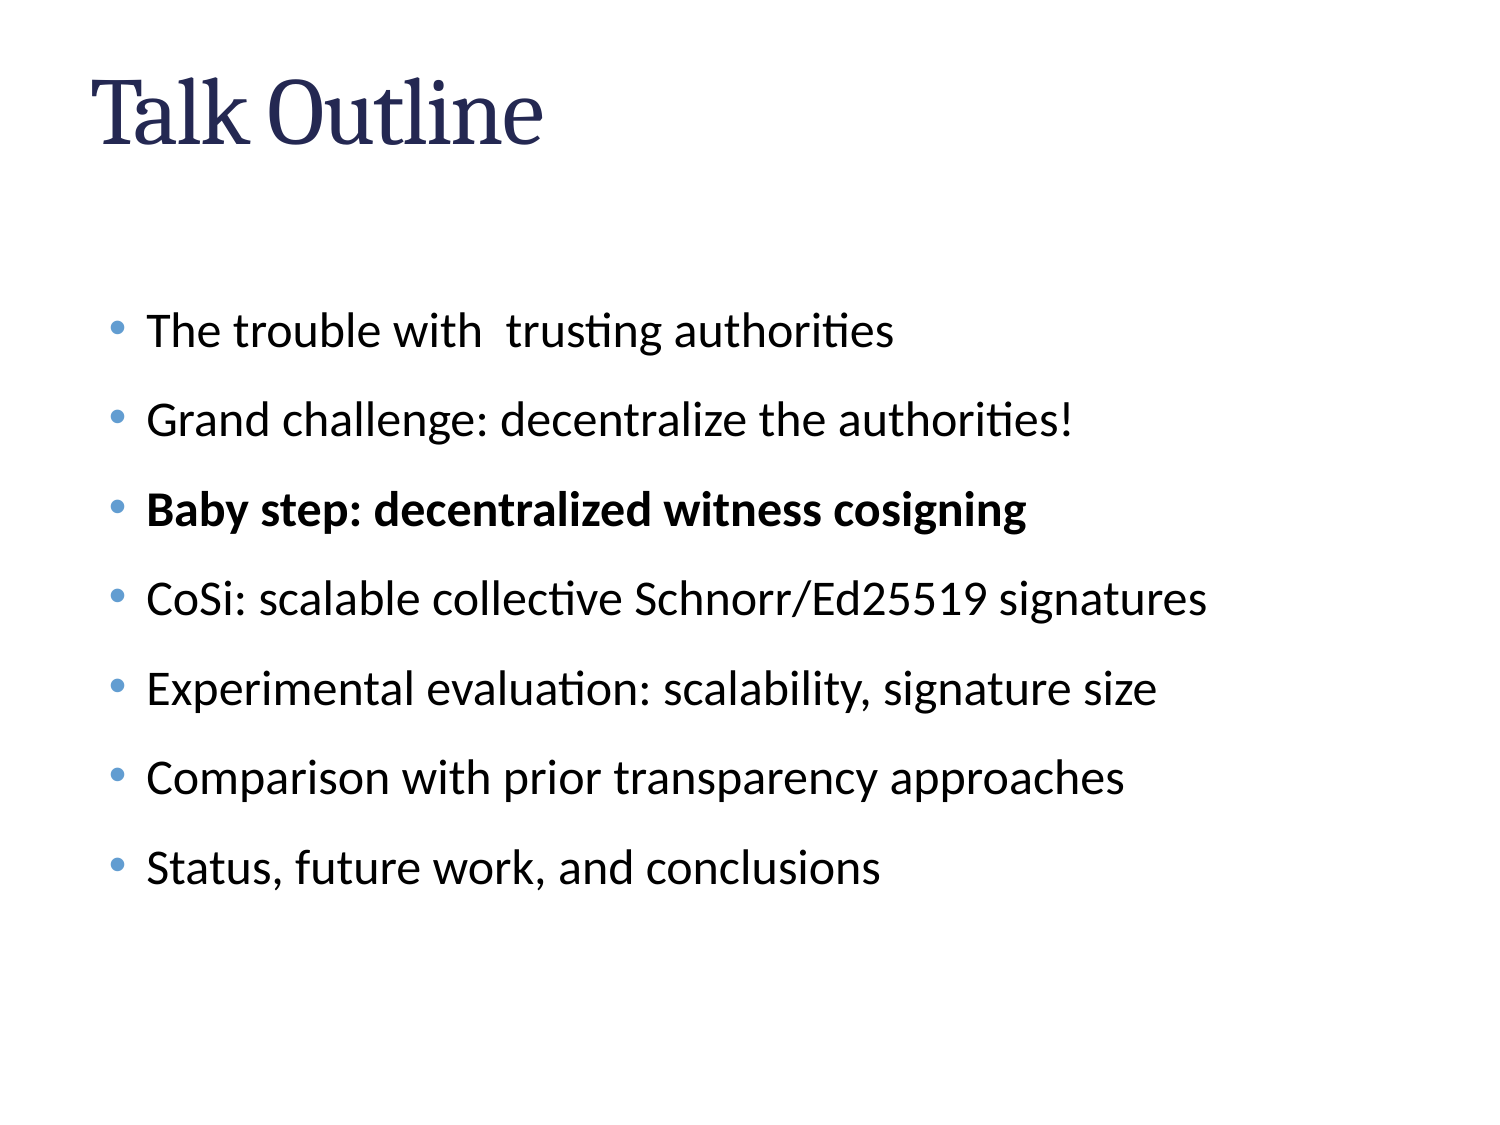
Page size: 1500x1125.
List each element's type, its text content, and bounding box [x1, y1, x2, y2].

title Talk Outline [75, 12, 1325, 200]
list The trouble with trusting authorities Grand challenge: decentralize the authorities! Baby step: decentralized witness cosigning CoSi: scalable collective Schnorr/Ed25519 signatures Experimental evaluation: scalability, signature size Comparison with prior transparency approaches Status, future work, and conclusions [75, 200, 1325, 1063]
